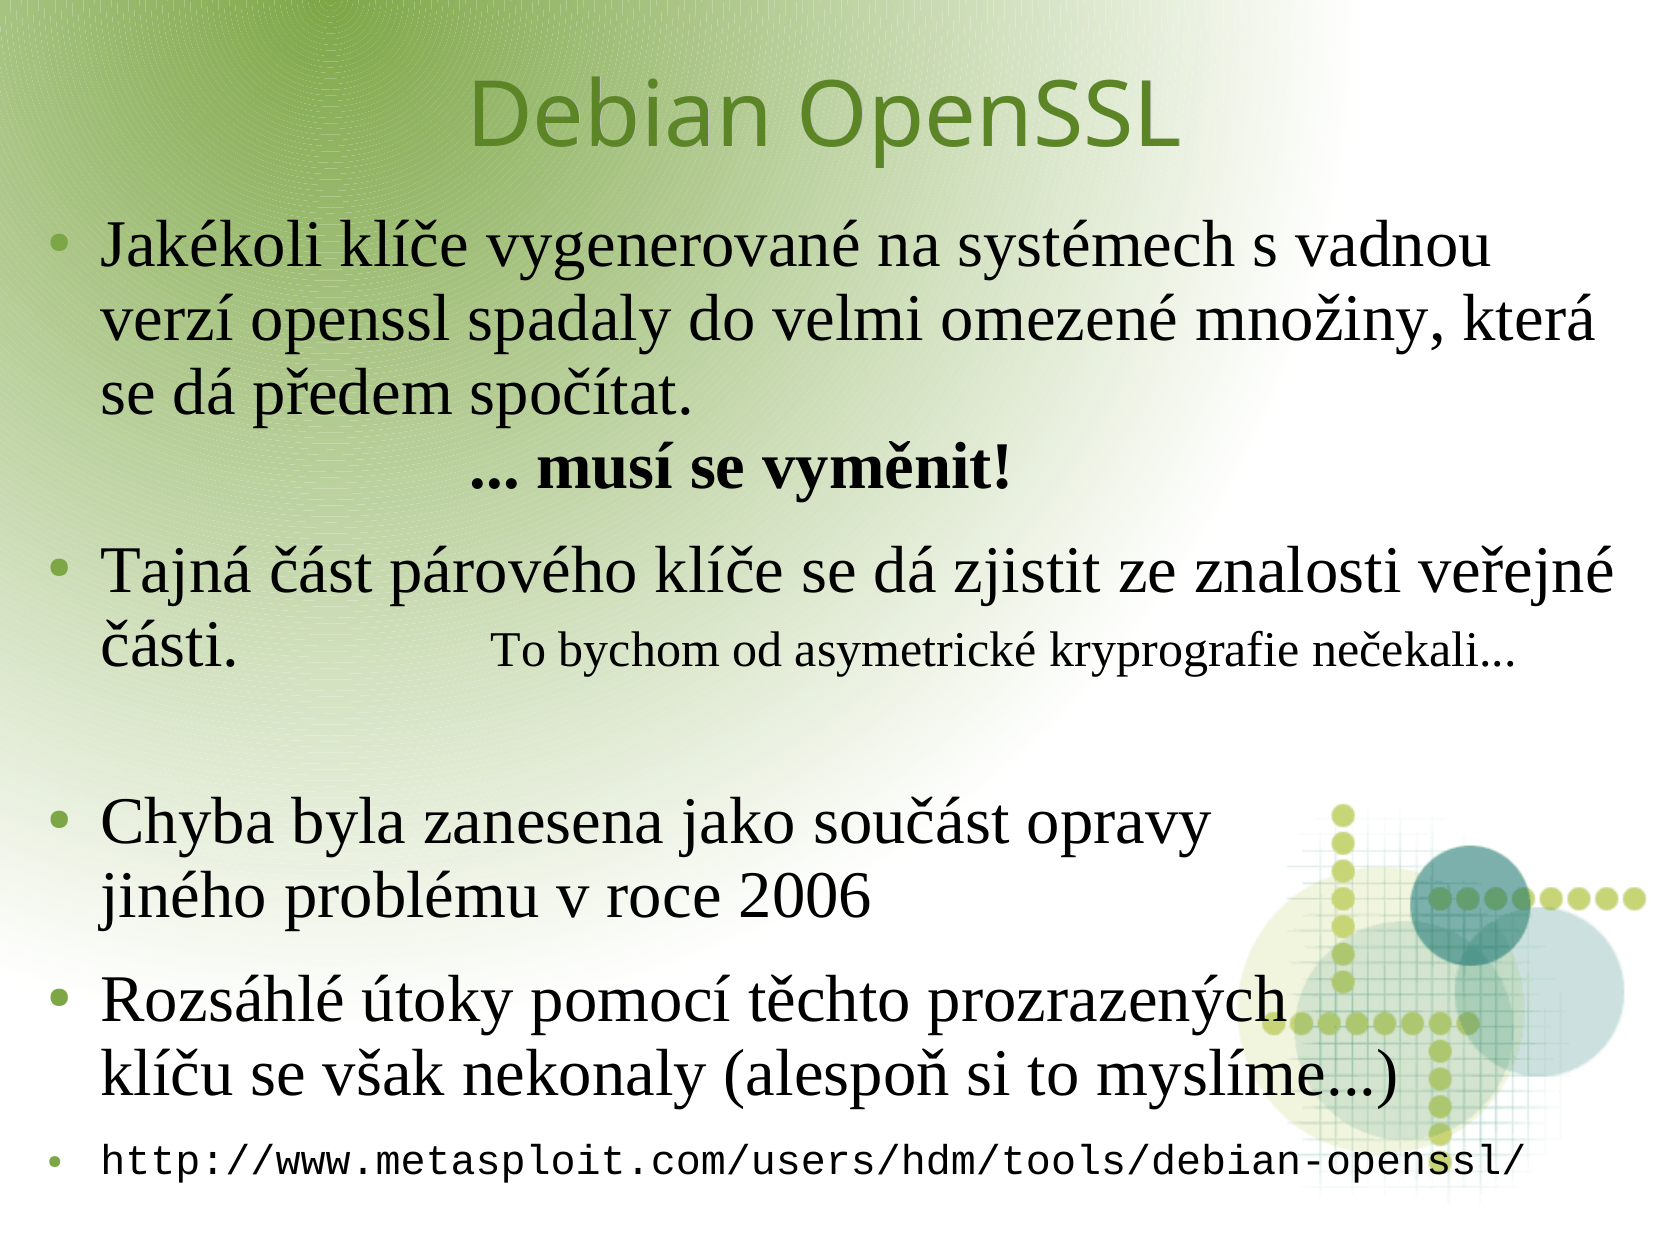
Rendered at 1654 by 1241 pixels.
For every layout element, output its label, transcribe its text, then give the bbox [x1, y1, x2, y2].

title Debian OpenSSL [118, 44, 1531, 178]
picture [1224, 792, 1654, 1211]
list Jakékoli klíče vygenerované na systémech s vadnou verzí openssl spadaly do velmi omezené množiny, která se dá předem spočítat. ... musí se vyměnit! Tajná část párového klíče se dá zjistit ze znalosti veřejné části. To bychom od asymetrické kryprografie nečekali... Chyba byla zanesena jako součást opravy jiného problému v roce 2006 Rozsáhlé útoky pomocí těchto prozrazených klíču se však nekonaly (alespoň si to myslíme...) http://www.metasploit.com/users/hdm/tools/debian-openssl/ [29, 206, 1619, 1185]
